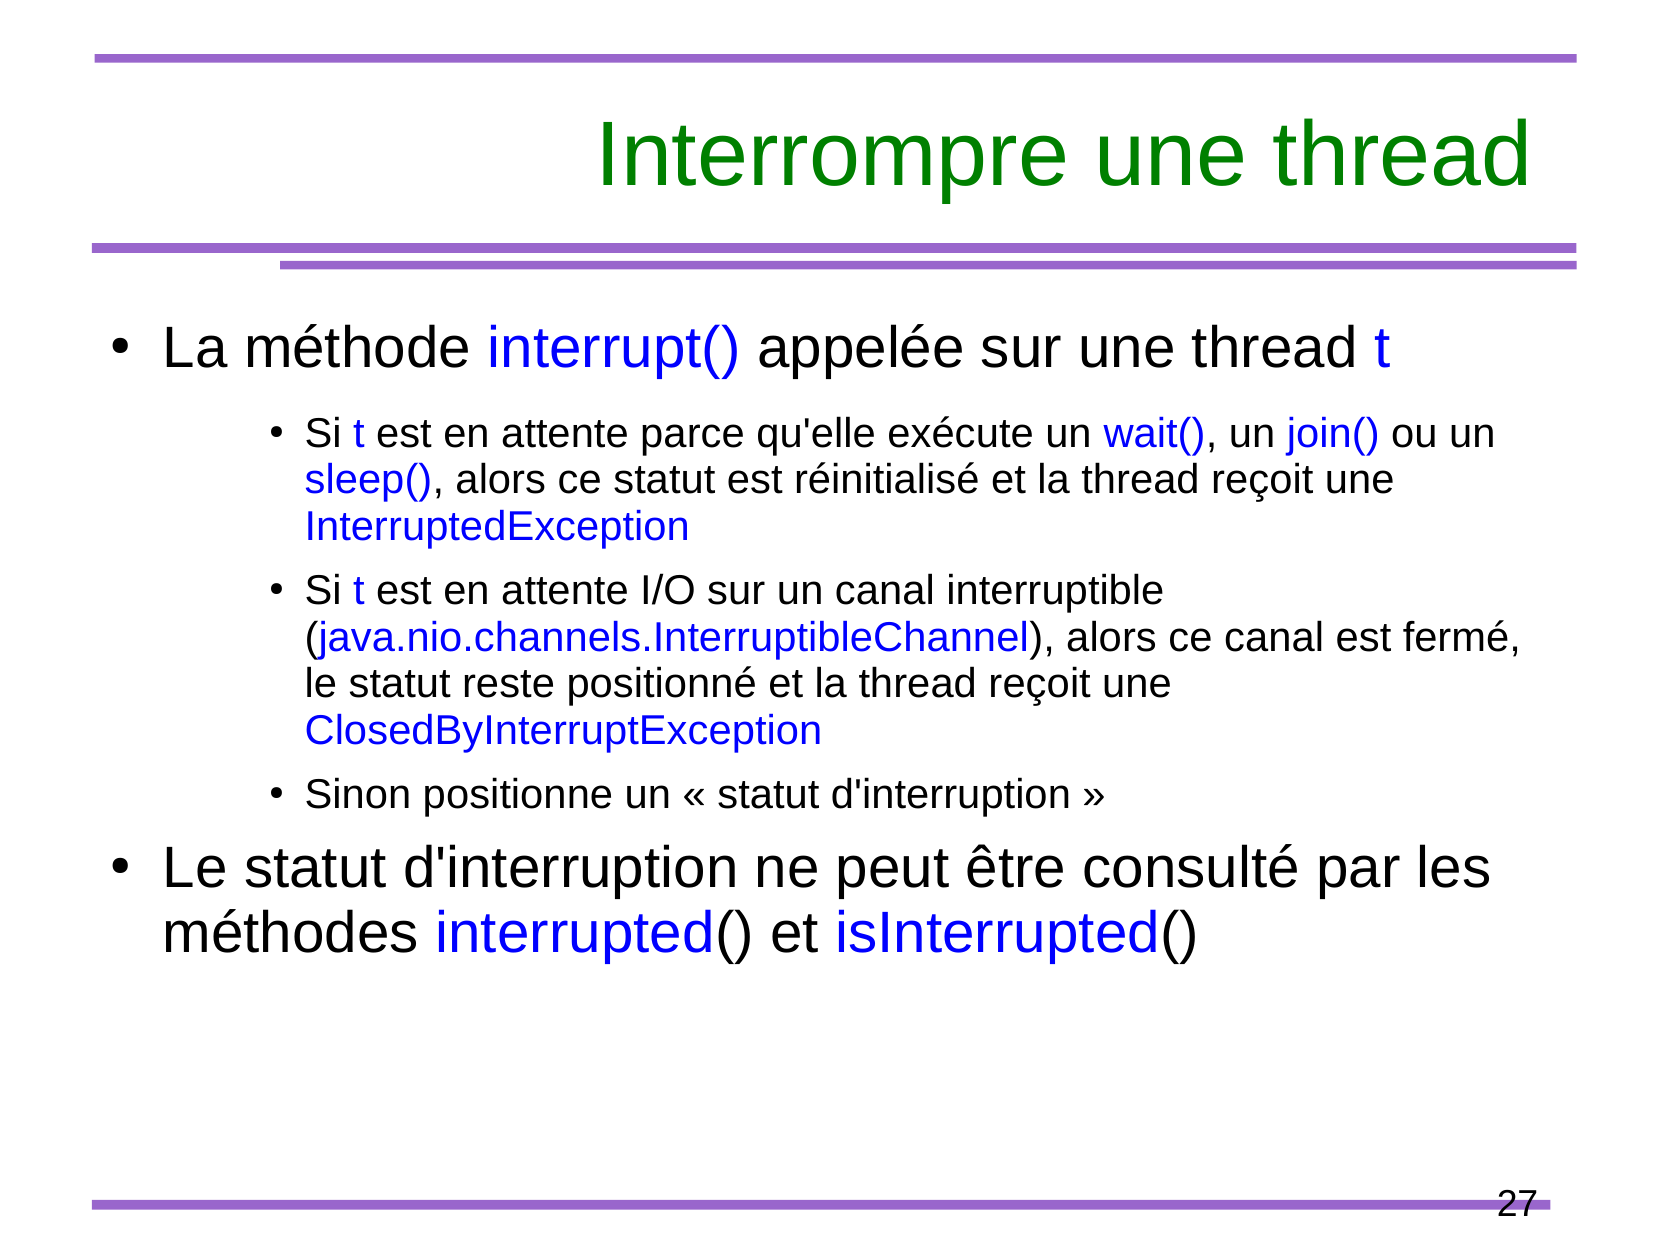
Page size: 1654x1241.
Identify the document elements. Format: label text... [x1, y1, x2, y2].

list La méthode interrupt() appelée sur une thread t Si t est en attente parce qu'elle exécute un wait(), un join() ou un sleep(), alors ce statut est réinitialisé et la thread reçoit une InterruptedException Si t est en attente I/O sur un canal interruptible (java.nio.channels.InterruptibleChannel), alors ce canal est fermé, le statut reste positionné et la thread reçoit une ClosedByInterruptException Sinon positionne un « statut d'interruption » Le statut d'interruption ne peut être consulté par les méthodes interrupted() et isInterrupted() [92, 315, 1563, 1163]
title Interrompre une thread [121, 49, 1534, 257]
